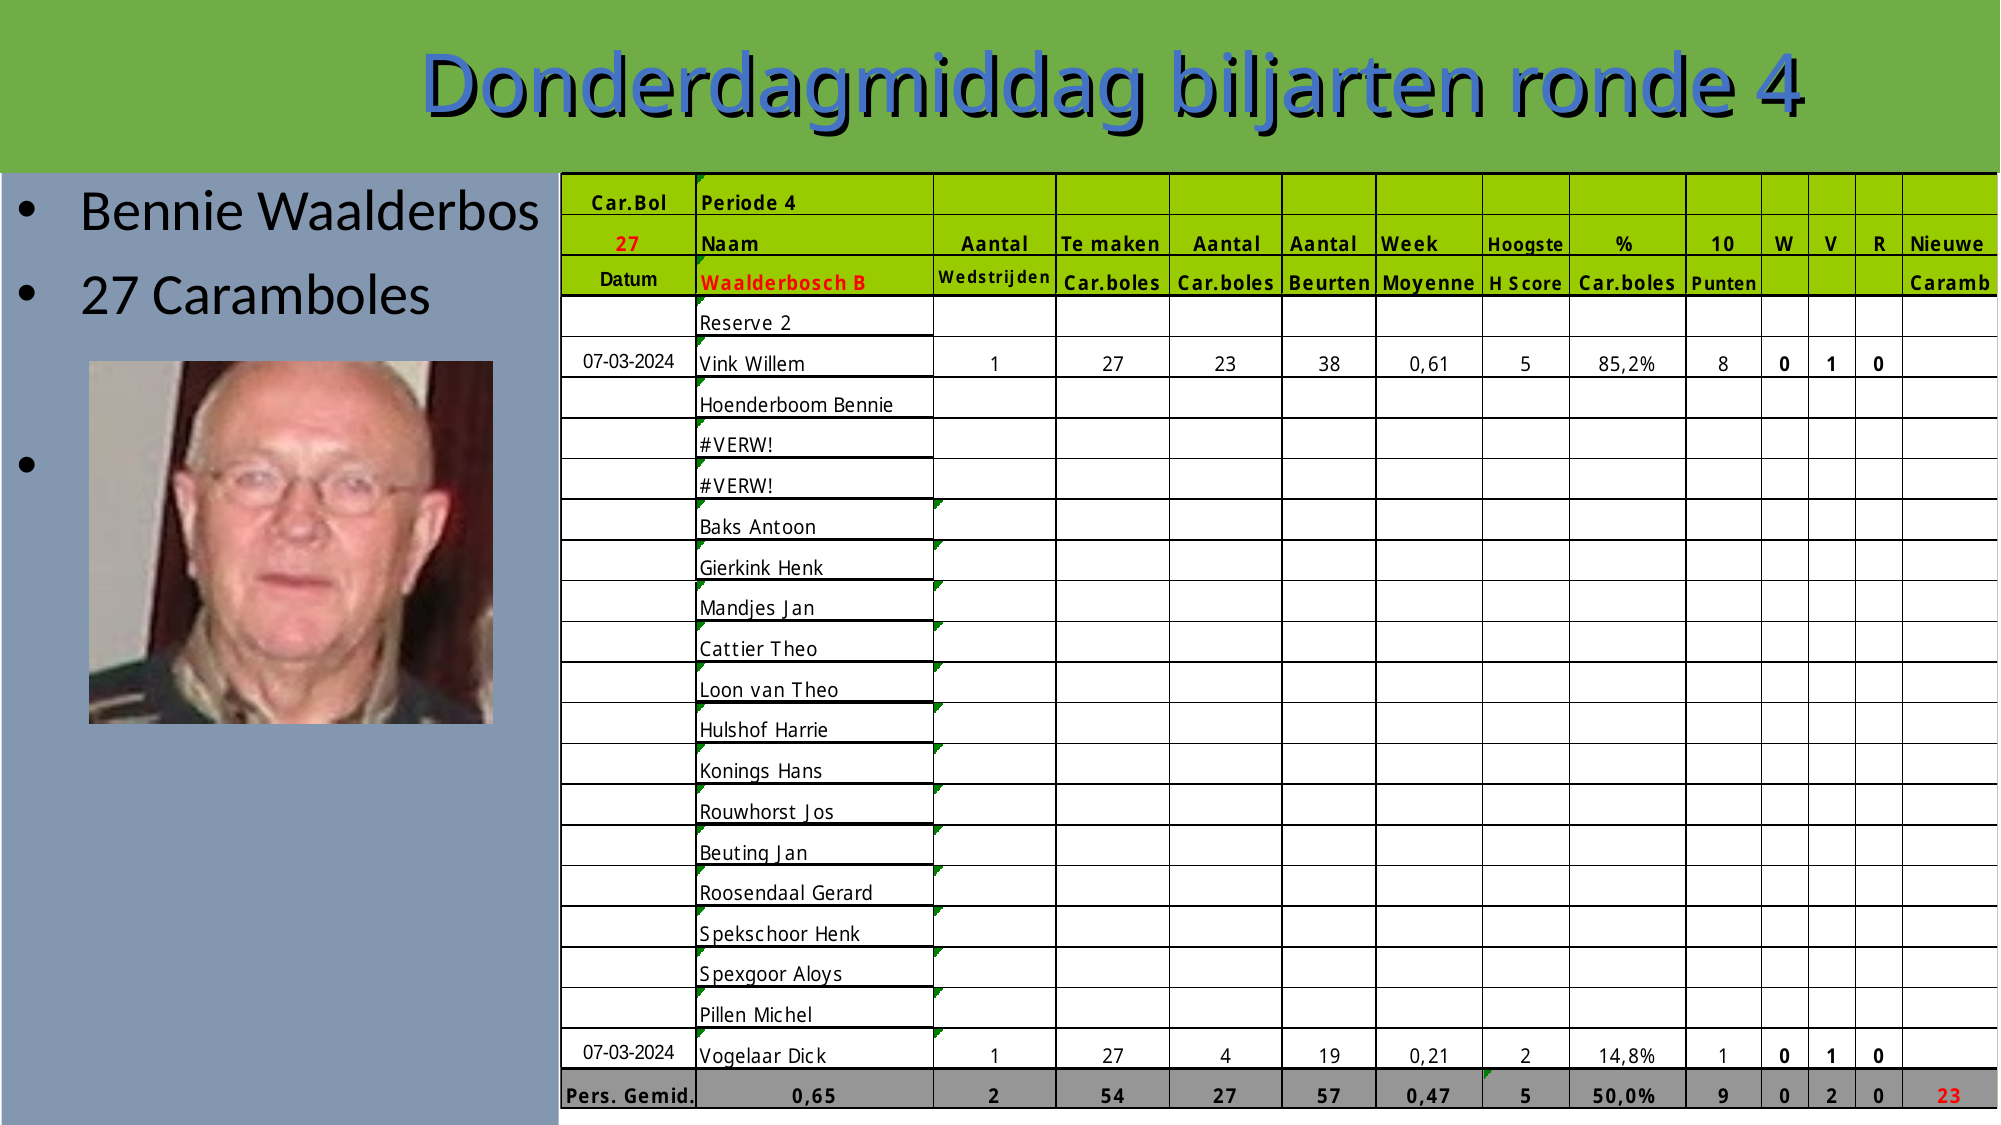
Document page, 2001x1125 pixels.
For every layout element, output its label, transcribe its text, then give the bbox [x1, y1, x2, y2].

list Bennie Waalderbos 27 Caramboles [1, 172, 559, 1125]
title Donderdagmiddag biljarten ronde 4 [0, 0, 2000, 173]
picture [560, 172, 1999, 1111]
picture [89, 361, 493, 725]
